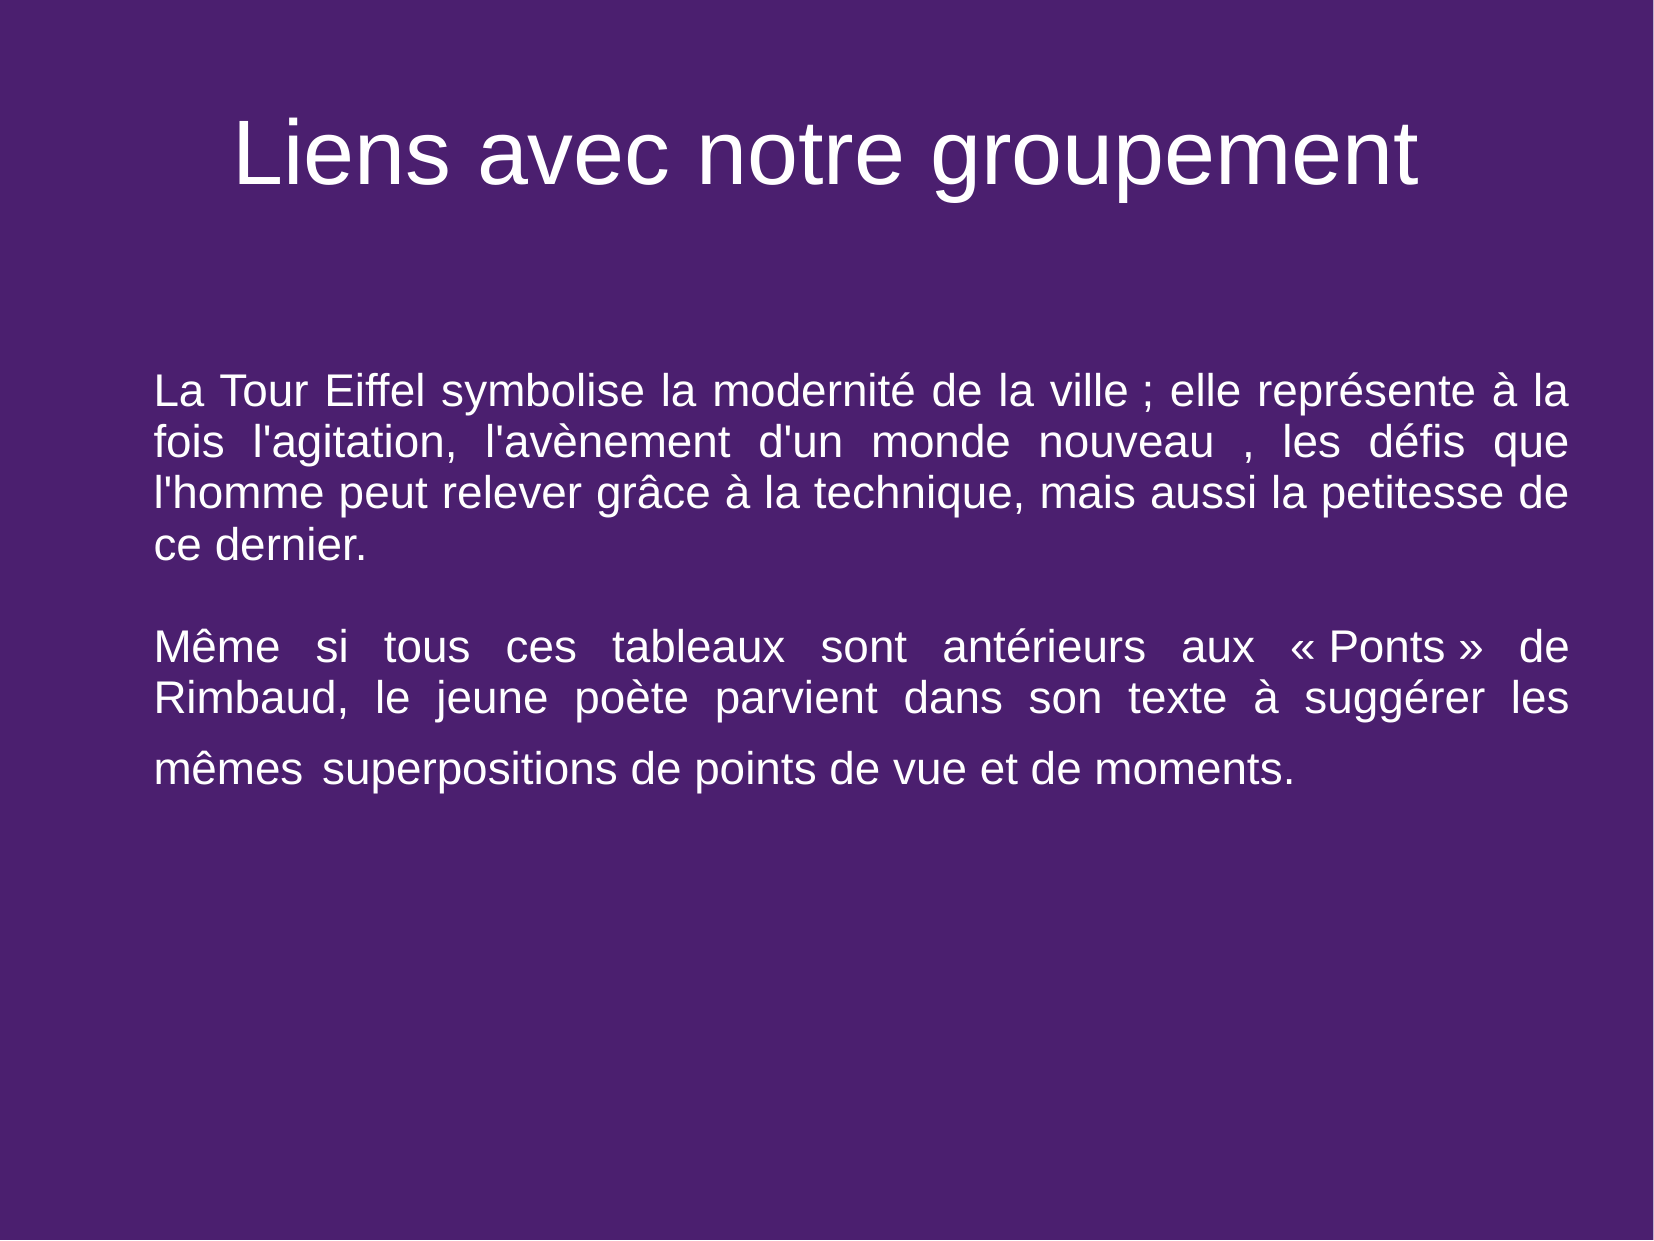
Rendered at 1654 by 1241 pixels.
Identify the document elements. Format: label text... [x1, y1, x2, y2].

list La Tour Eiffel symbolise la modernité de la ville ; elle représente à la fois l'agitation, l'avènement d'un monde nouveau , les défis que l'homme peut relever grâce à la technique, mais aussi la petitesse de ce dernier. Même si tous ces tableaux sont antérieurs aux « Ponts » de Rimbaud, le jeune poète parvient dans son texte à suggérer les mêmes superpositions de points de vue et de moments. [82, 290, 1571, 1010]
title Liens avec notre groupement [82, 49, 1571, 257]
